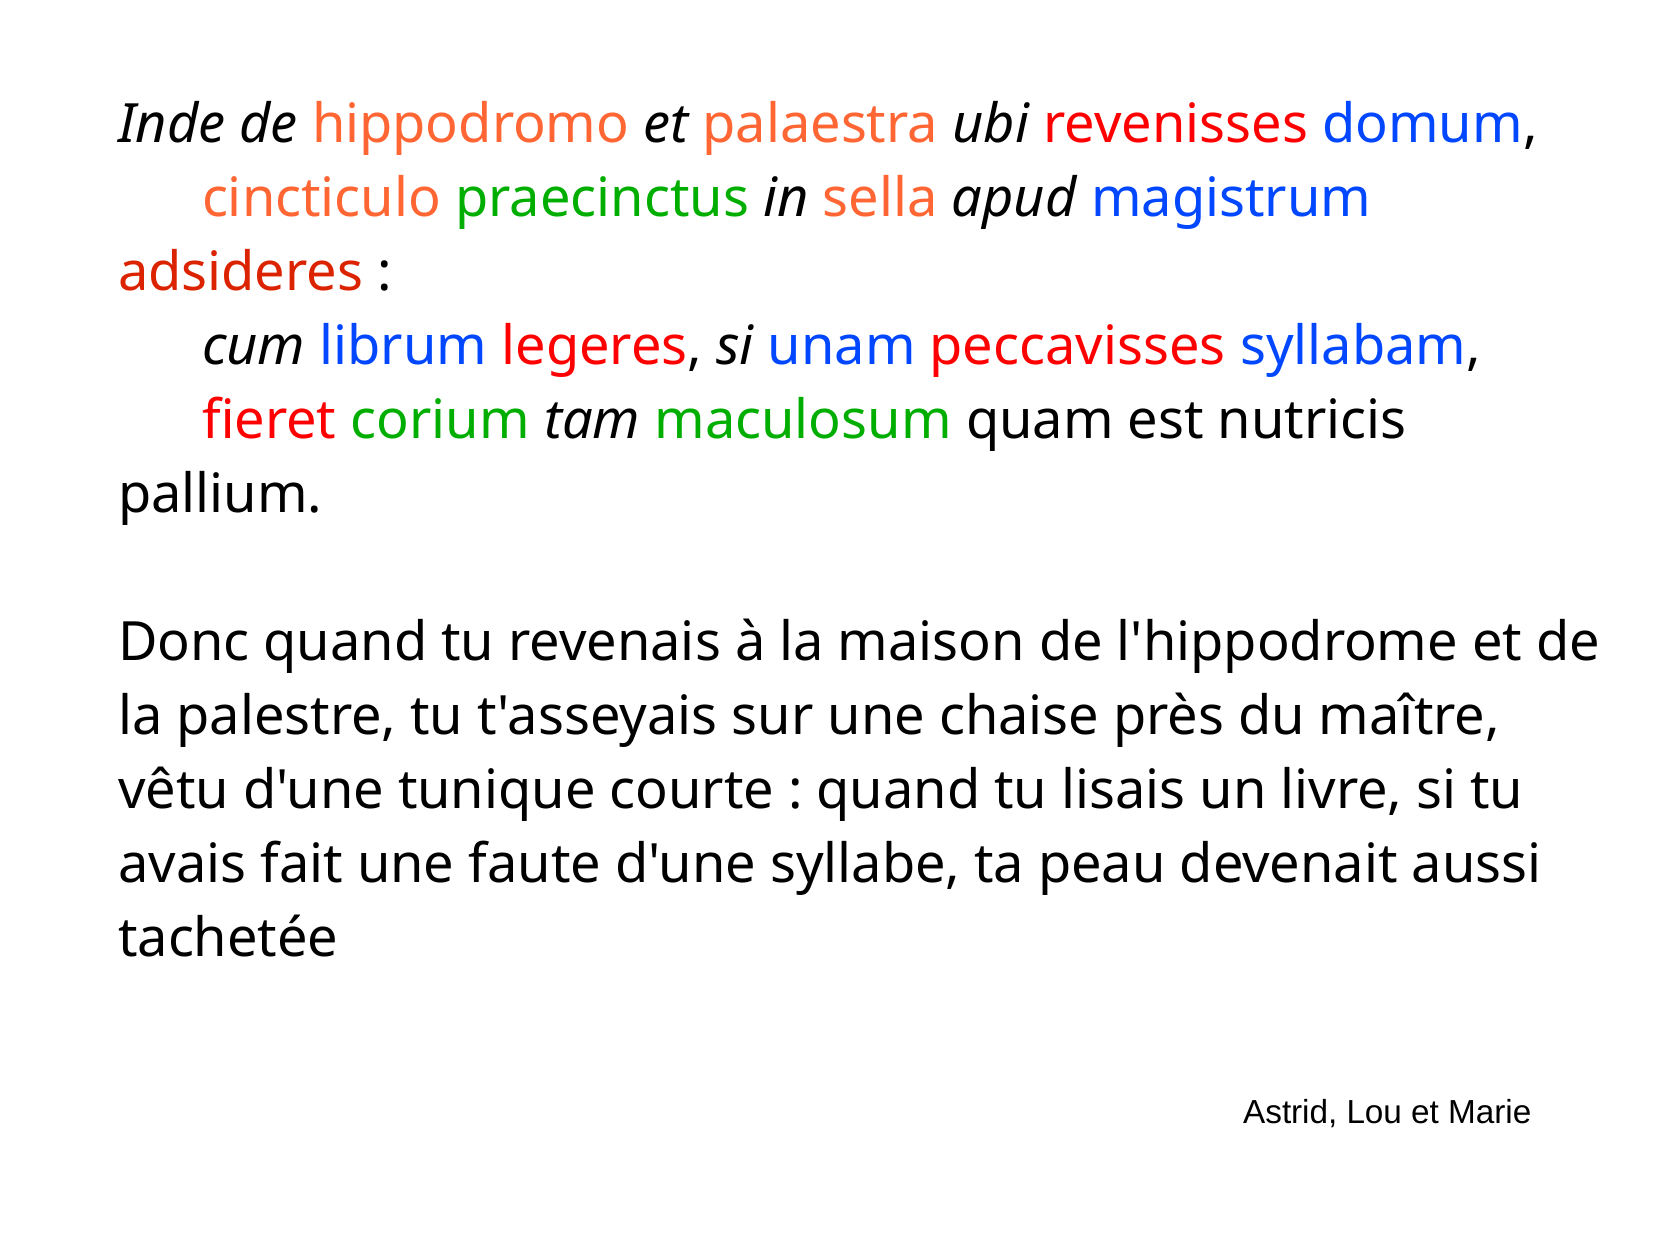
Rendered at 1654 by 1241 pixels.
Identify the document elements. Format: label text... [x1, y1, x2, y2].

text_box Astrid, Lou et Marie [1228, 1086, 1547, 1139]
list Inde de hippodromo et palaestra ubi revenisses domum, cincticulo praecinctus in sella apud magistrum adsideres : cum librum legeres, si unam peccavisses syllabam, fieret corium tam maculosum quam est nutricis pallium. Donc quand tu revenais à la maison de l'hippodrome et de la palestre, tu t'asseyais sur une chaise près du maître, vêtu d'une tunique courte : quand tu lisais un livre, si tu avais fait une faute d'une syllabe, ta peau devenait aussi tachetée [118, 84, 1607, 1111]
